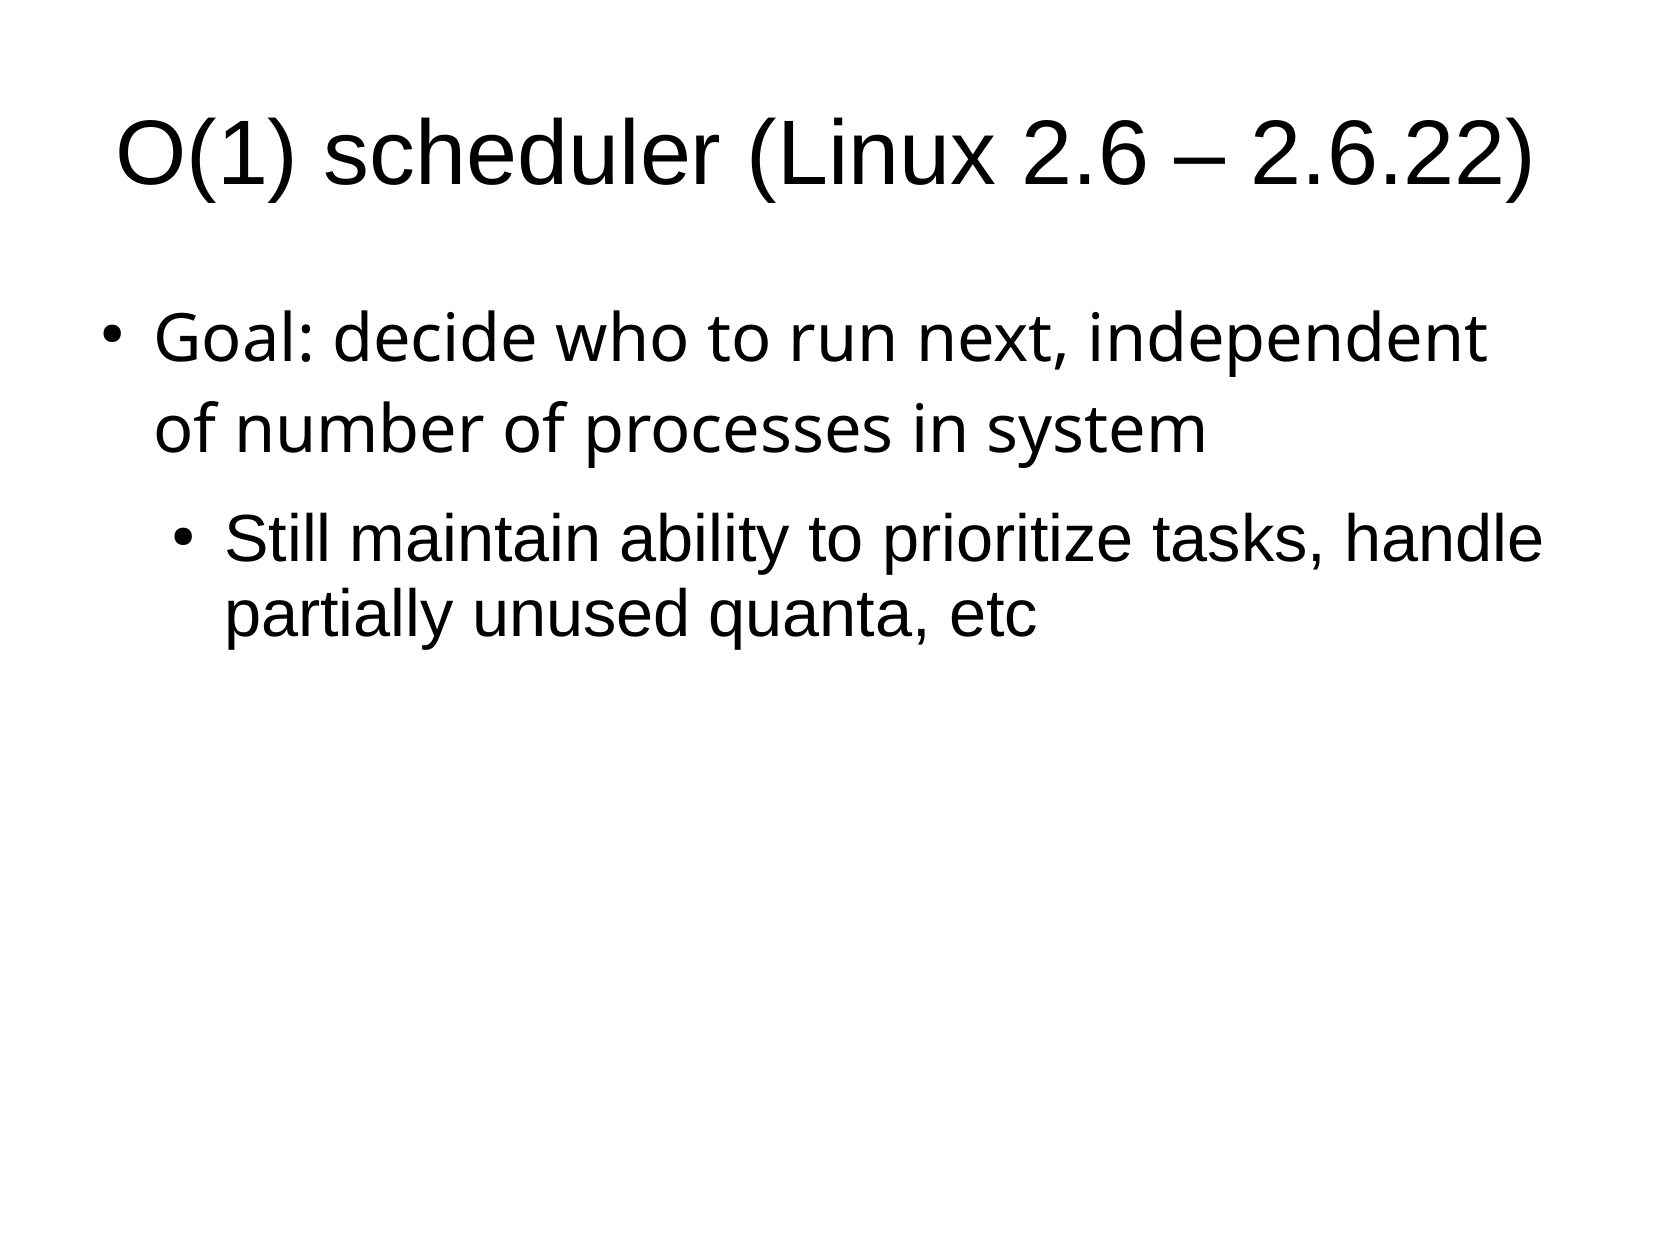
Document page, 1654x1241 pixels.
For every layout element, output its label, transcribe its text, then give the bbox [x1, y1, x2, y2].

title O(1) scheduler (Linux 2.6 – 2.6.22) [82, 49, 1571, 257]
list Goal: decide who to run next, independent of number of processes in system Still maintain ability to prioritize tasks, handle partially unused quanta, etc [82, 290, 1571, 1010]
